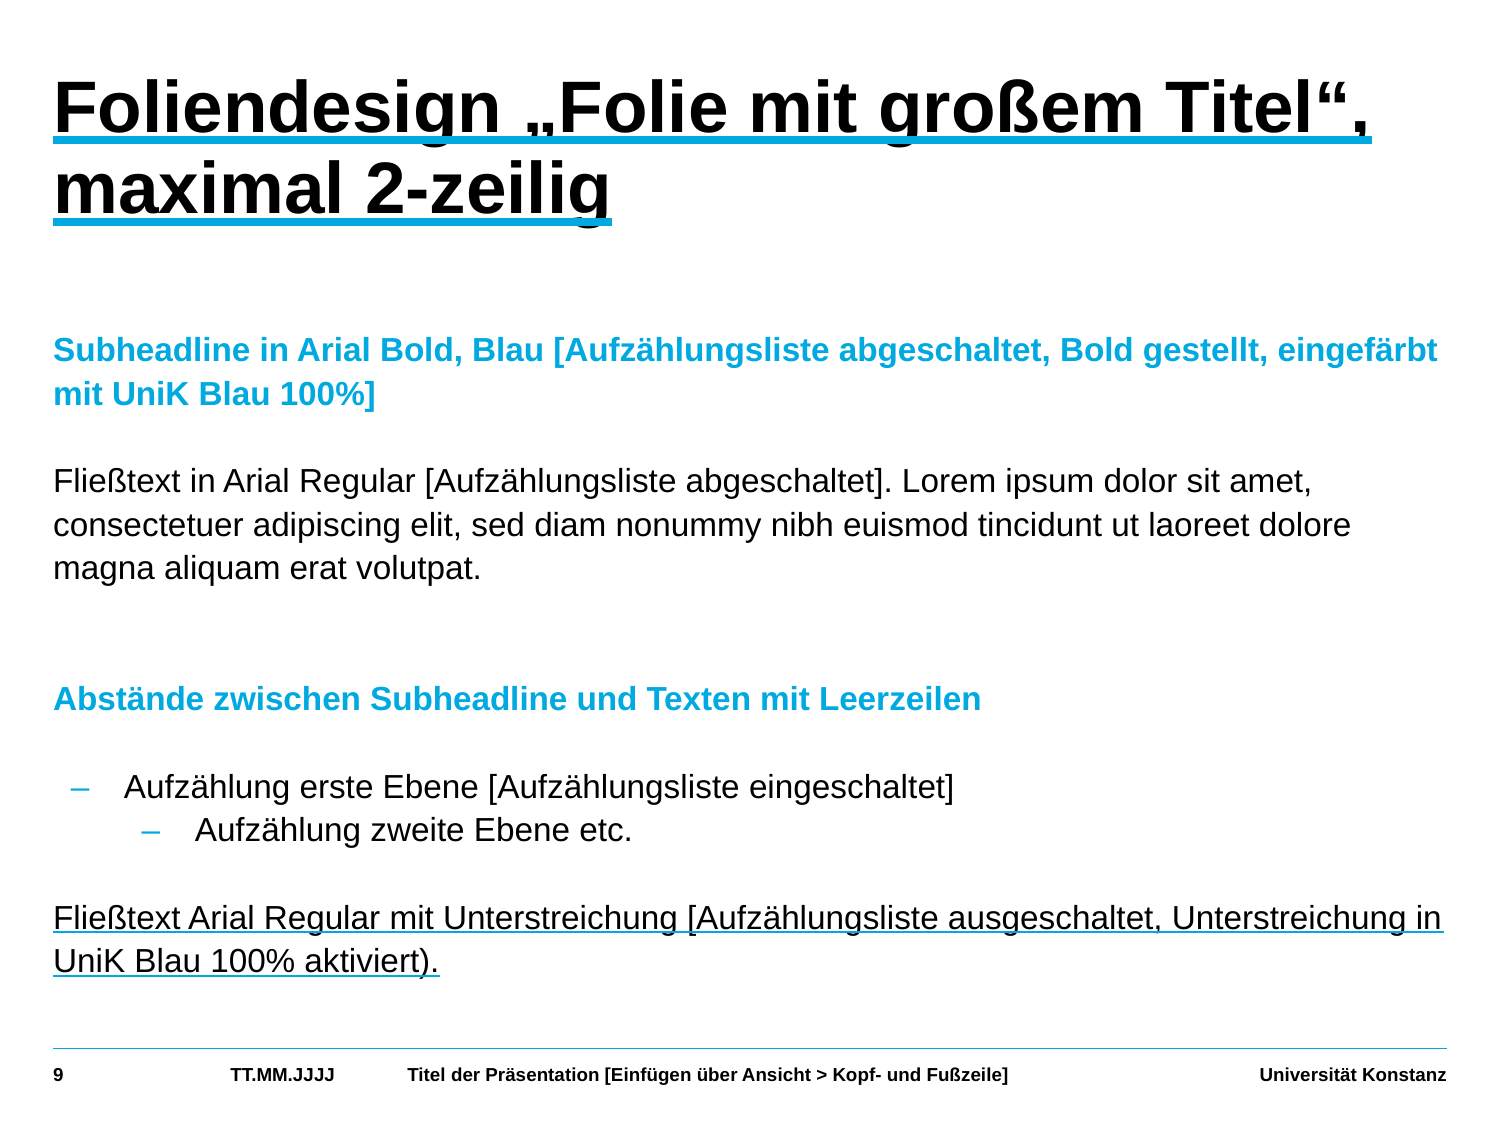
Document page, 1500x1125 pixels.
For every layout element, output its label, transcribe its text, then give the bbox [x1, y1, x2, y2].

title Foliendesign „Folie mit großem Titel“, maximal 2-zeilig [53, 66, 1447, 244]
list Subheadline in Arial Bold, Blau [Aufzählungsliste abgeschaltet, Bold gestellt, eingefärbt mit UniK Blau 100%] Fließtext in Arial Regular [Aufzählungsliste abgeschaltet]. Lorem ipsum dolor sit amet, consectetuer adipiscing elit, sed diam nonummy nibh euismod tincidunt ut laoreet dolore magna aliquam erat volutpat. Abstände zwischen Subheadline und Texten mit Leerzeilen Aufzählung erste Ebene [Aufzählungsliste eingeschaltet] Aufzählung zweite Ebene etc. Fließtext Arial Regular mit Unterstreichung [Aufzählungsliste ausgeschaltet, Unterstreichung in UniK Blau 100% aktiviert). [53, 325, 1447, 1012]
